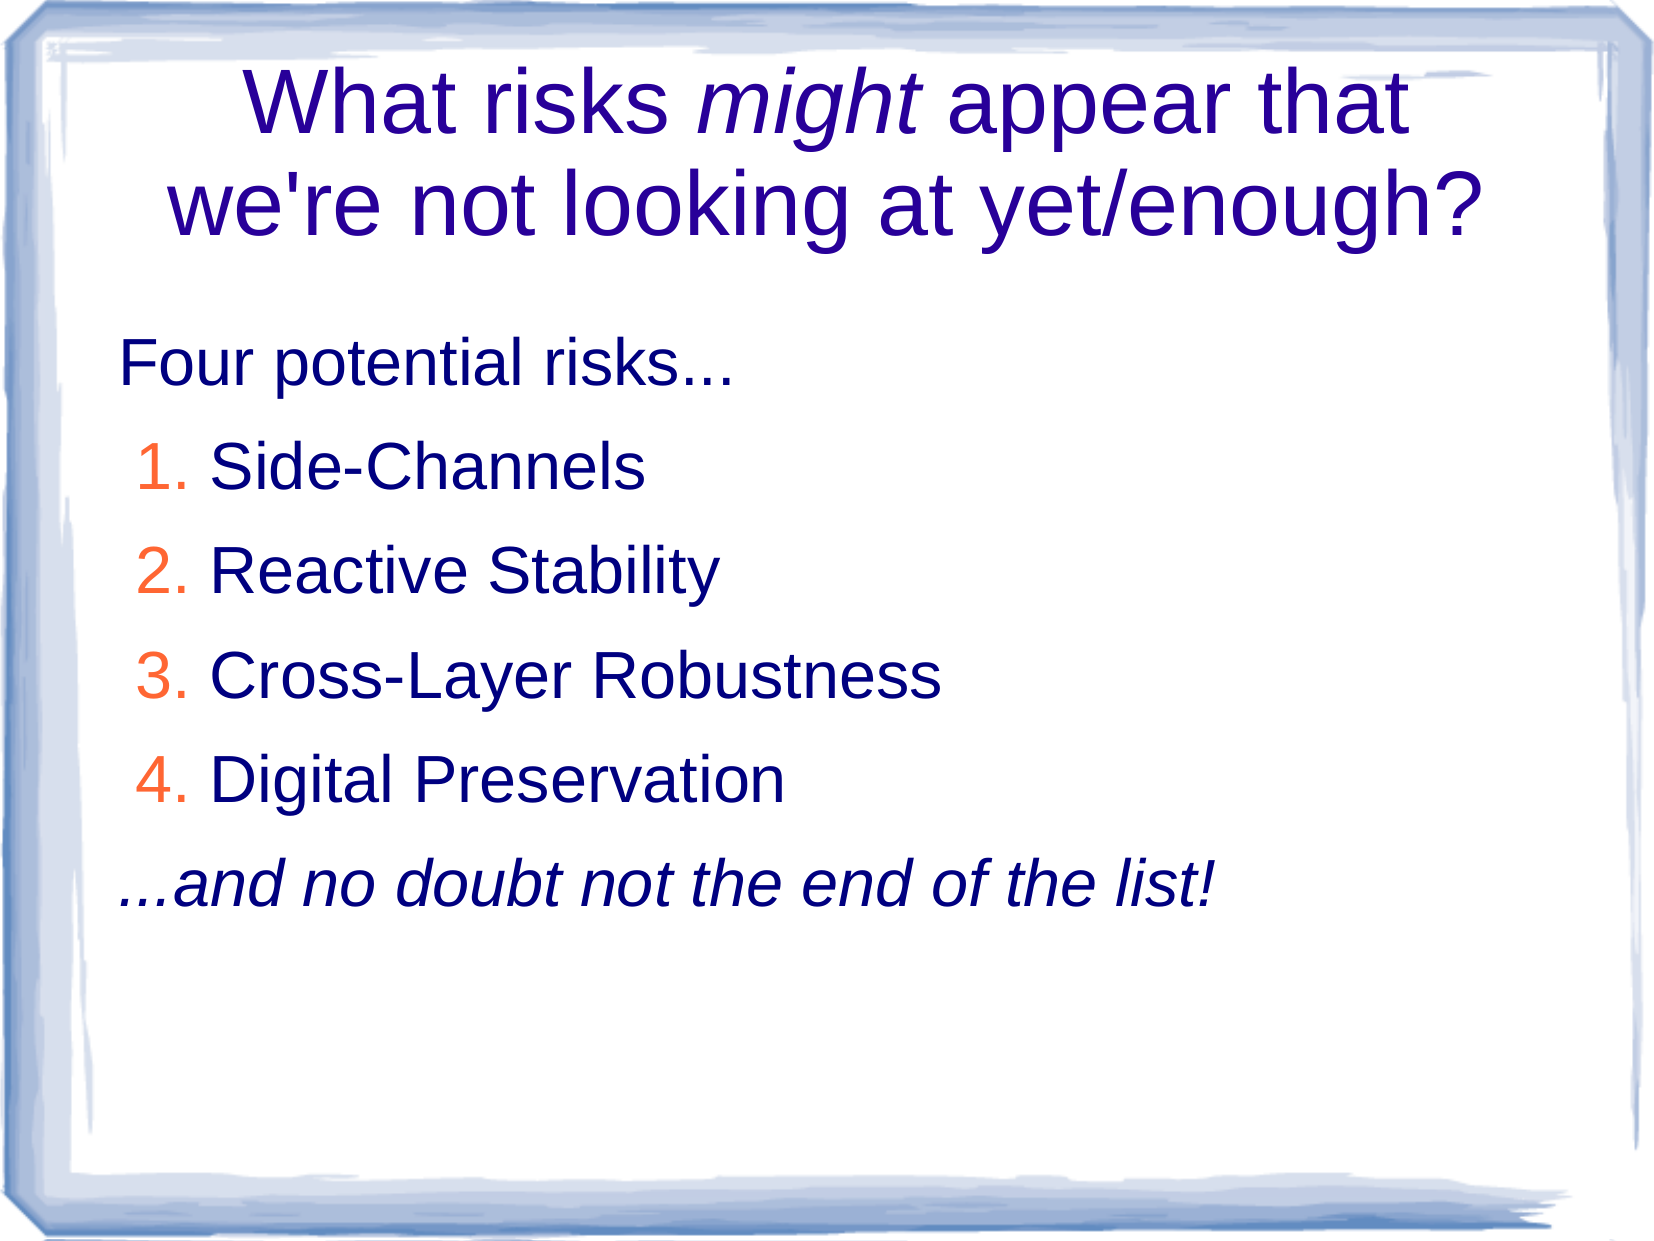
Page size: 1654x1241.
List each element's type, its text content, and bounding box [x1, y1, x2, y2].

title What risks might appear that we're not looking at yet/enough? [82, 49, 1571, 257]
picture [0, 0, 1654, 1241]
list Four potential risks... Side-Channels Reactive Stability Cross-Layer Robustness Digital Preservation ...and no doubt not the end of the list! [118, 324, 1571, 1004]
